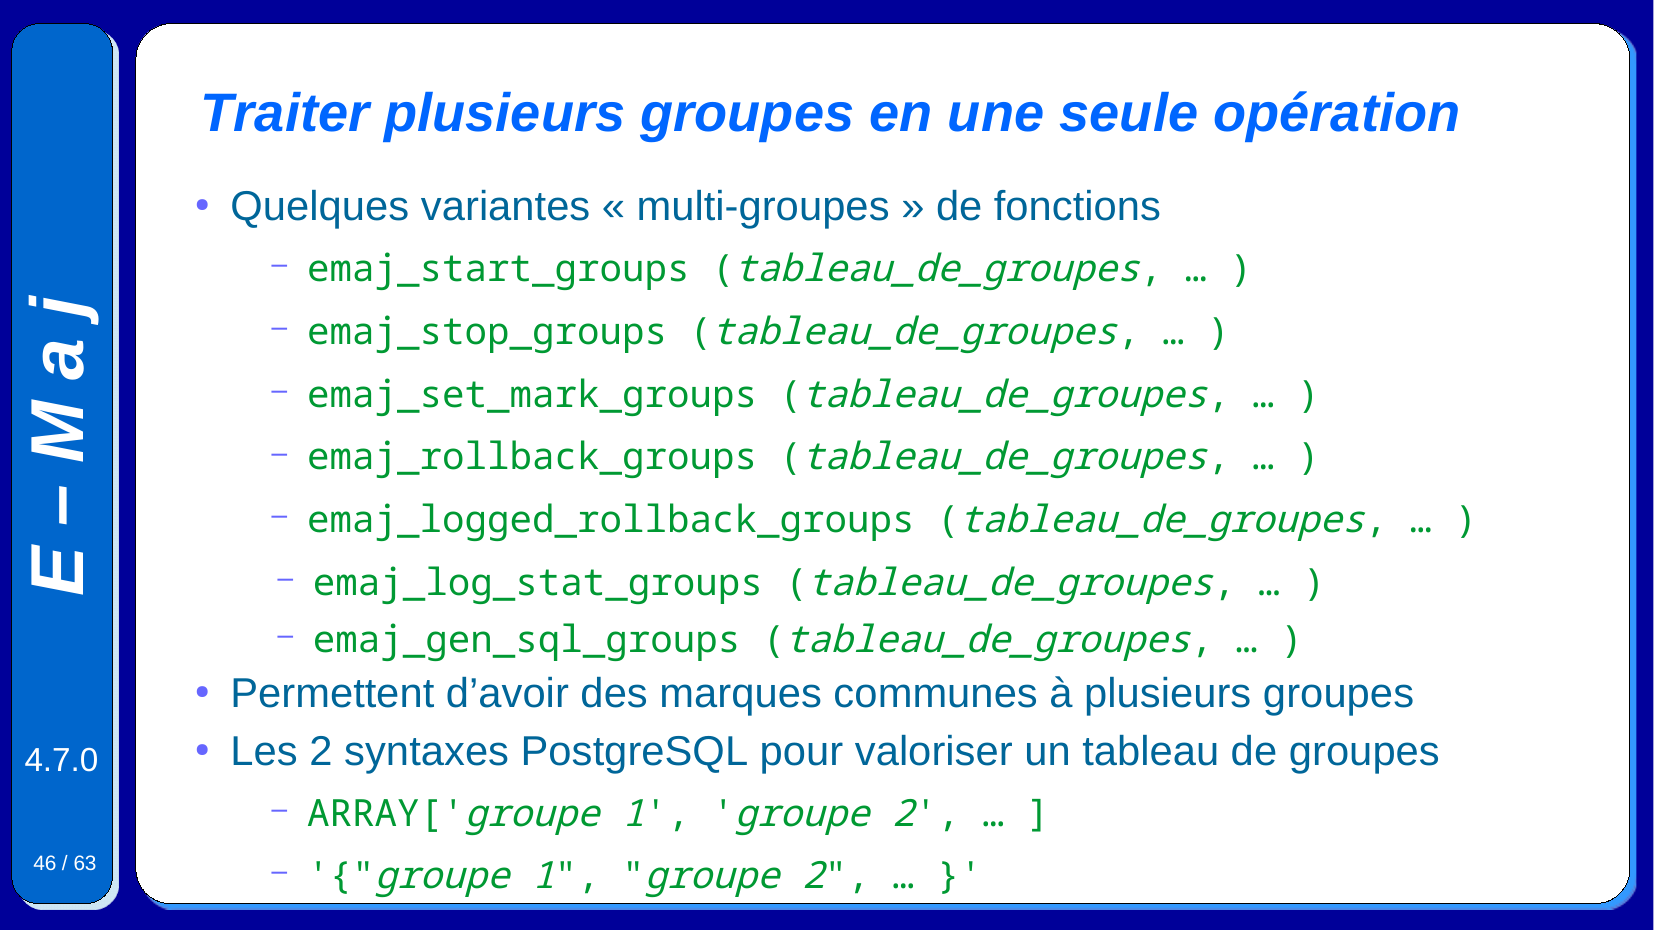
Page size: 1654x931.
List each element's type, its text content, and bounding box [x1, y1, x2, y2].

list Quelques variantes « multi-groupes » de fonctions emaj_start_groups (tableau_de_groupes, … ) emaj_stop_groups (tableau_de_groupes, … ) emaj_set_mark_groups (tableau_de_groupes, … ) emaj_rollback_groups (tableau_de_groupes, … ) emaj_logged_rollback_groups (tableau_de_groupes, … ) emaj_log_stat_groups (tableau_de_groupes, … ) emaj_gen_sql_groups (tableau_de_groupes, … ) Permettent d’avoir des marques communes à plusieurs groupes Les 2 syntaxes PostgreSQL pour valoriser un tableau de groupes ARRAY['groupe 1', 'groupe 2', … ] '{"groupe 1", "groupe 2", … }' [177, 183, 1587, 882]
title Traiter plusieurs groupes en une seule opération [200, 34, 1575, 183]
